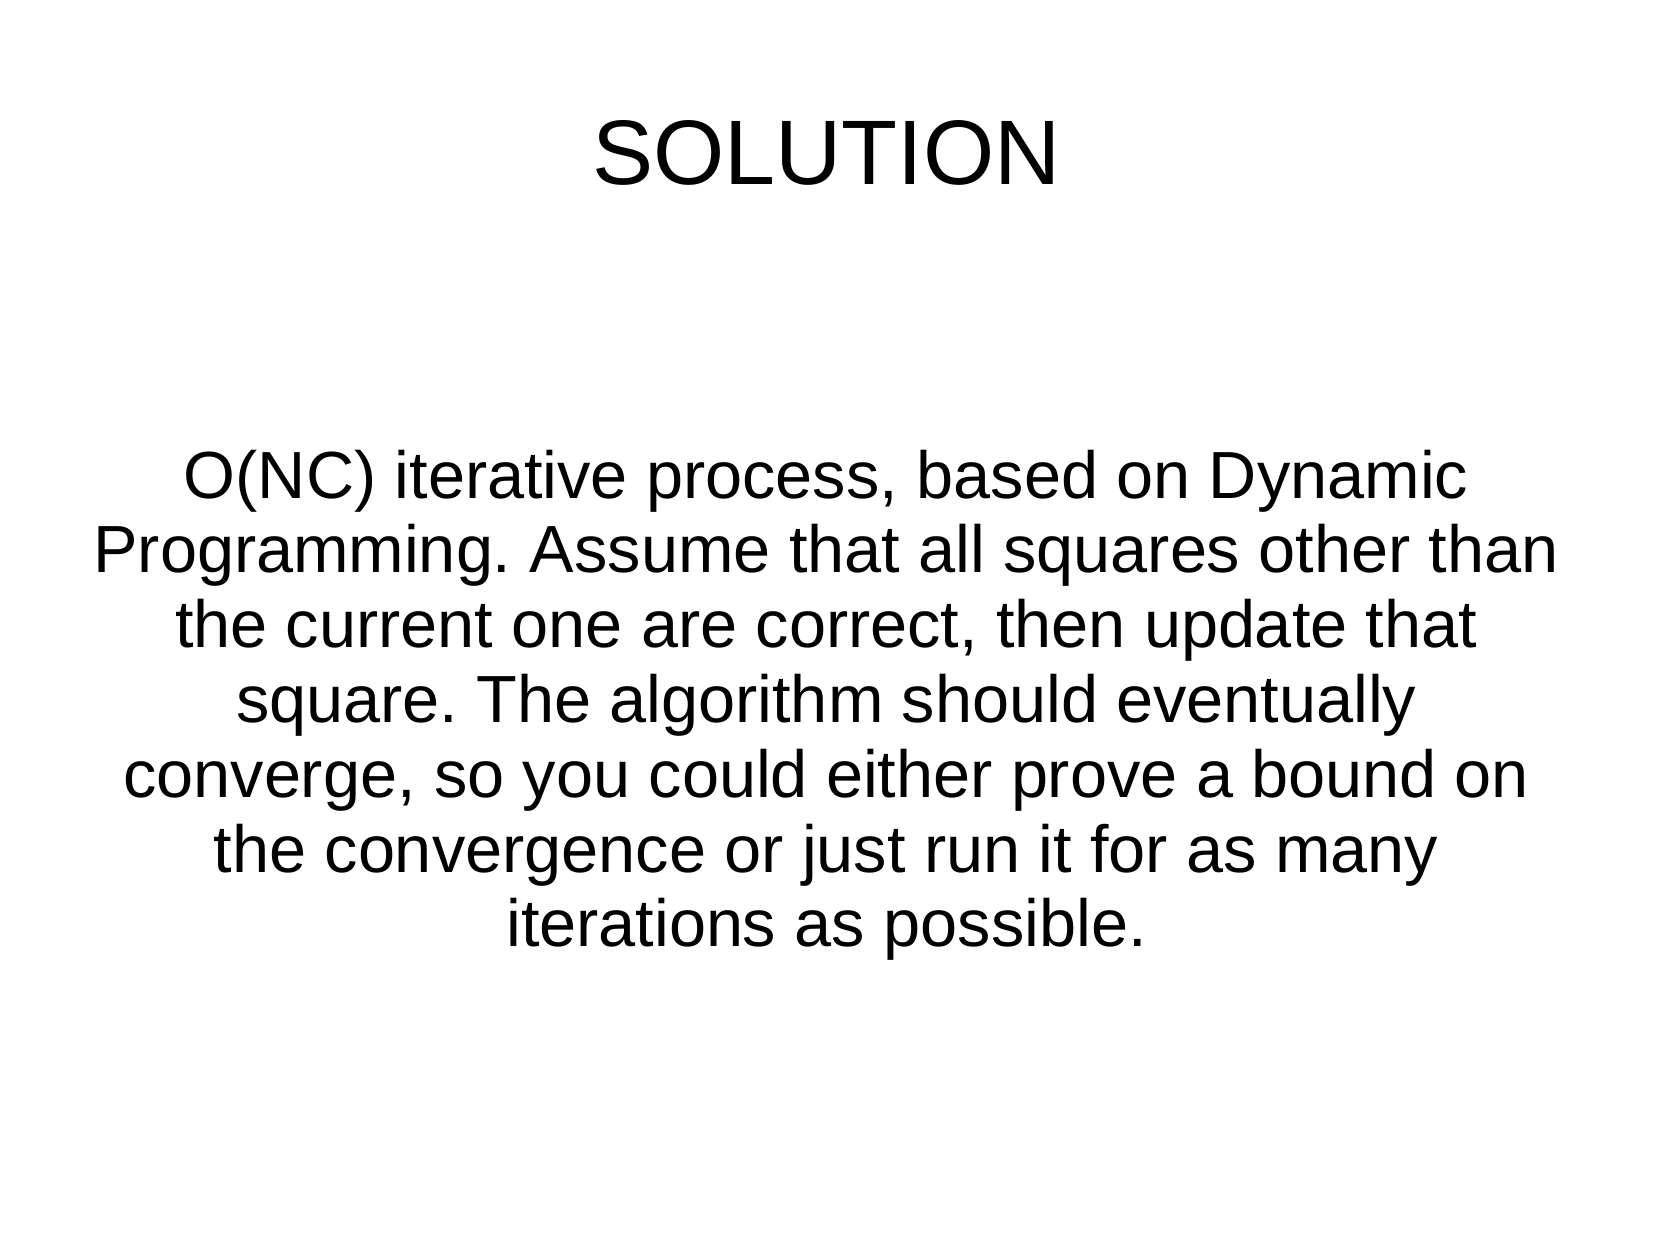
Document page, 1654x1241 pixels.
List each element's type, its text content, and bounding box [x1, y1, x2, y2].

title SOLUTION [82, 56, 1571, 250]
subtitle O(NC) iterative process, based on Dynamic Programming. Assume that all squares other than the current one are correct, then update that square. The algorithm should eventually converge, so you could either prove a bound on the convergence or just run it for as many iterations as possible. [82, 297, 1571, 1102]
